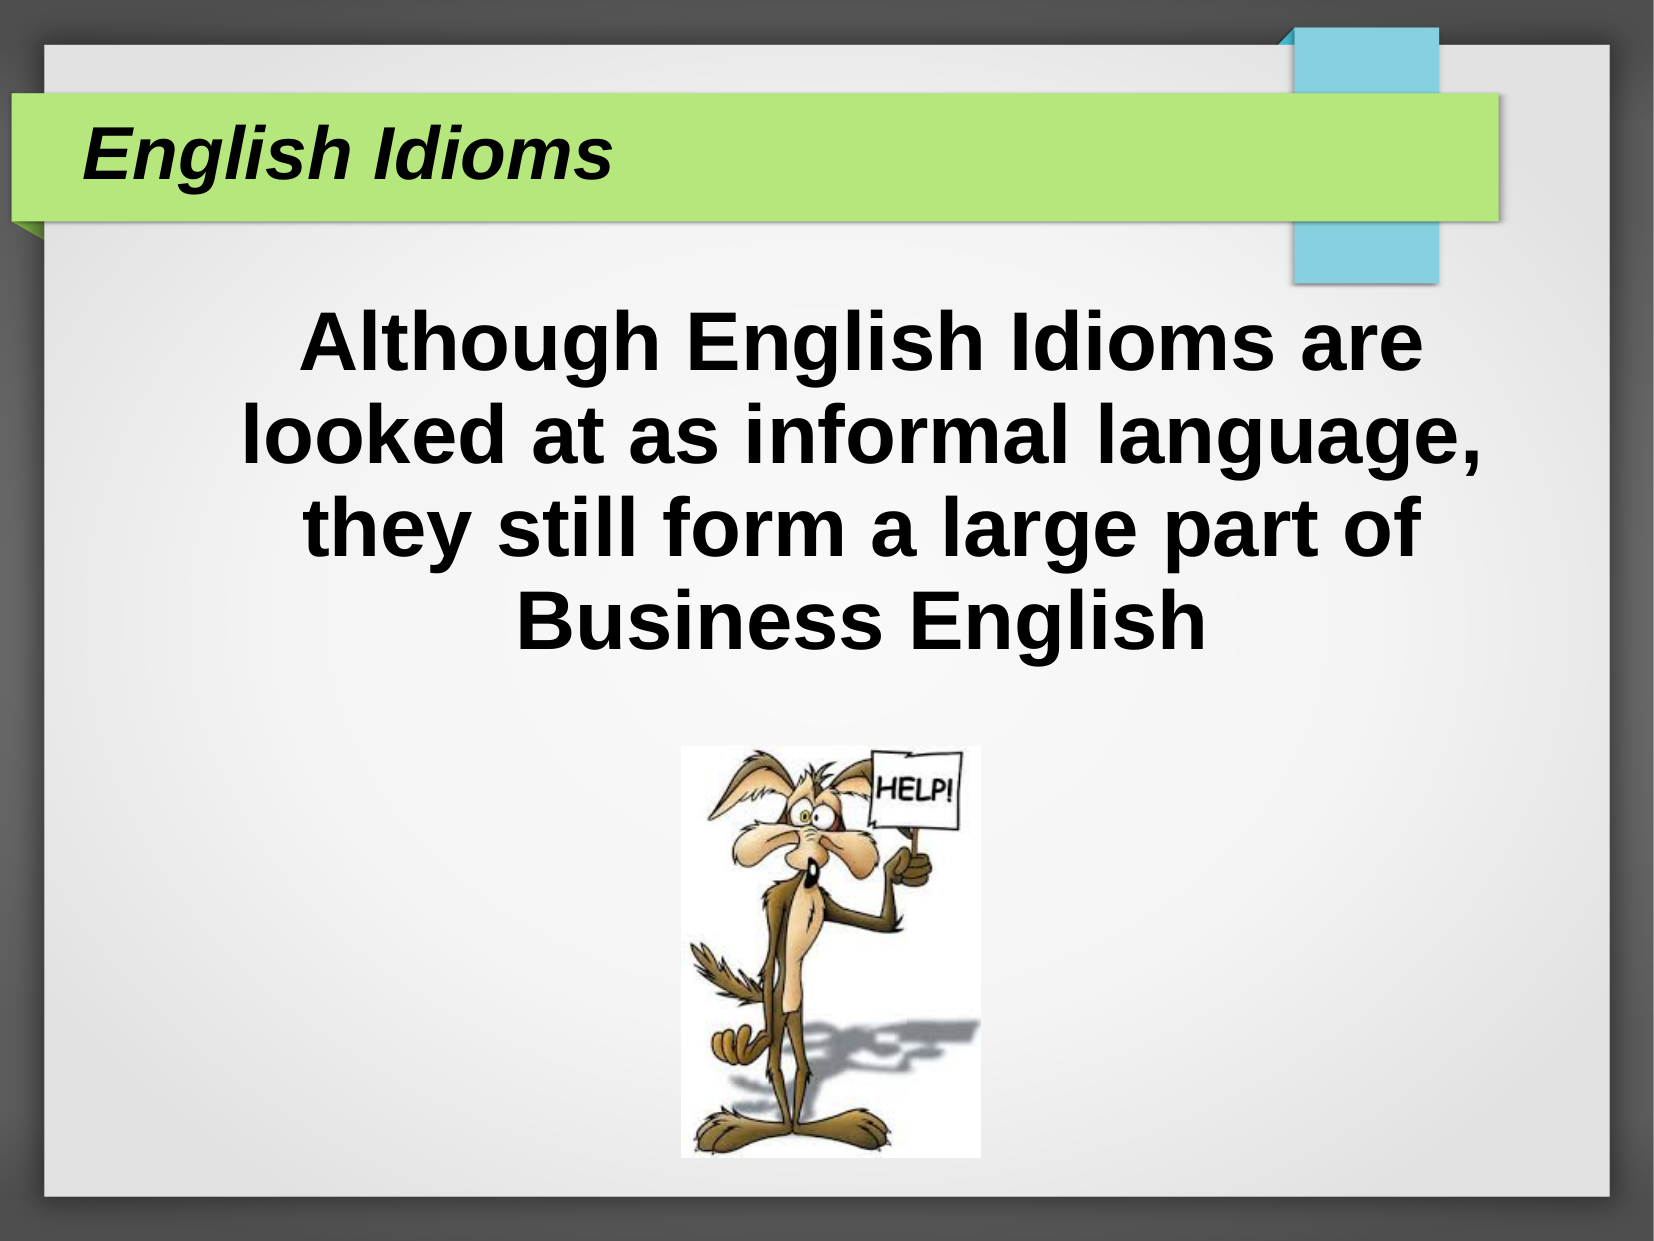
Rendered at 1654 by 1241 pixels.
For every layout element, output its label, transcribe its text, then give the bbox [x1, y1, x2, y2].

list Although English Idioms are looked at as informal language, they still form a large part of Business English [82, 295, 1571, 1015]
title English Idioms [82, 94, 1264, 213]
picture [0, 0, 1654, 1241]
